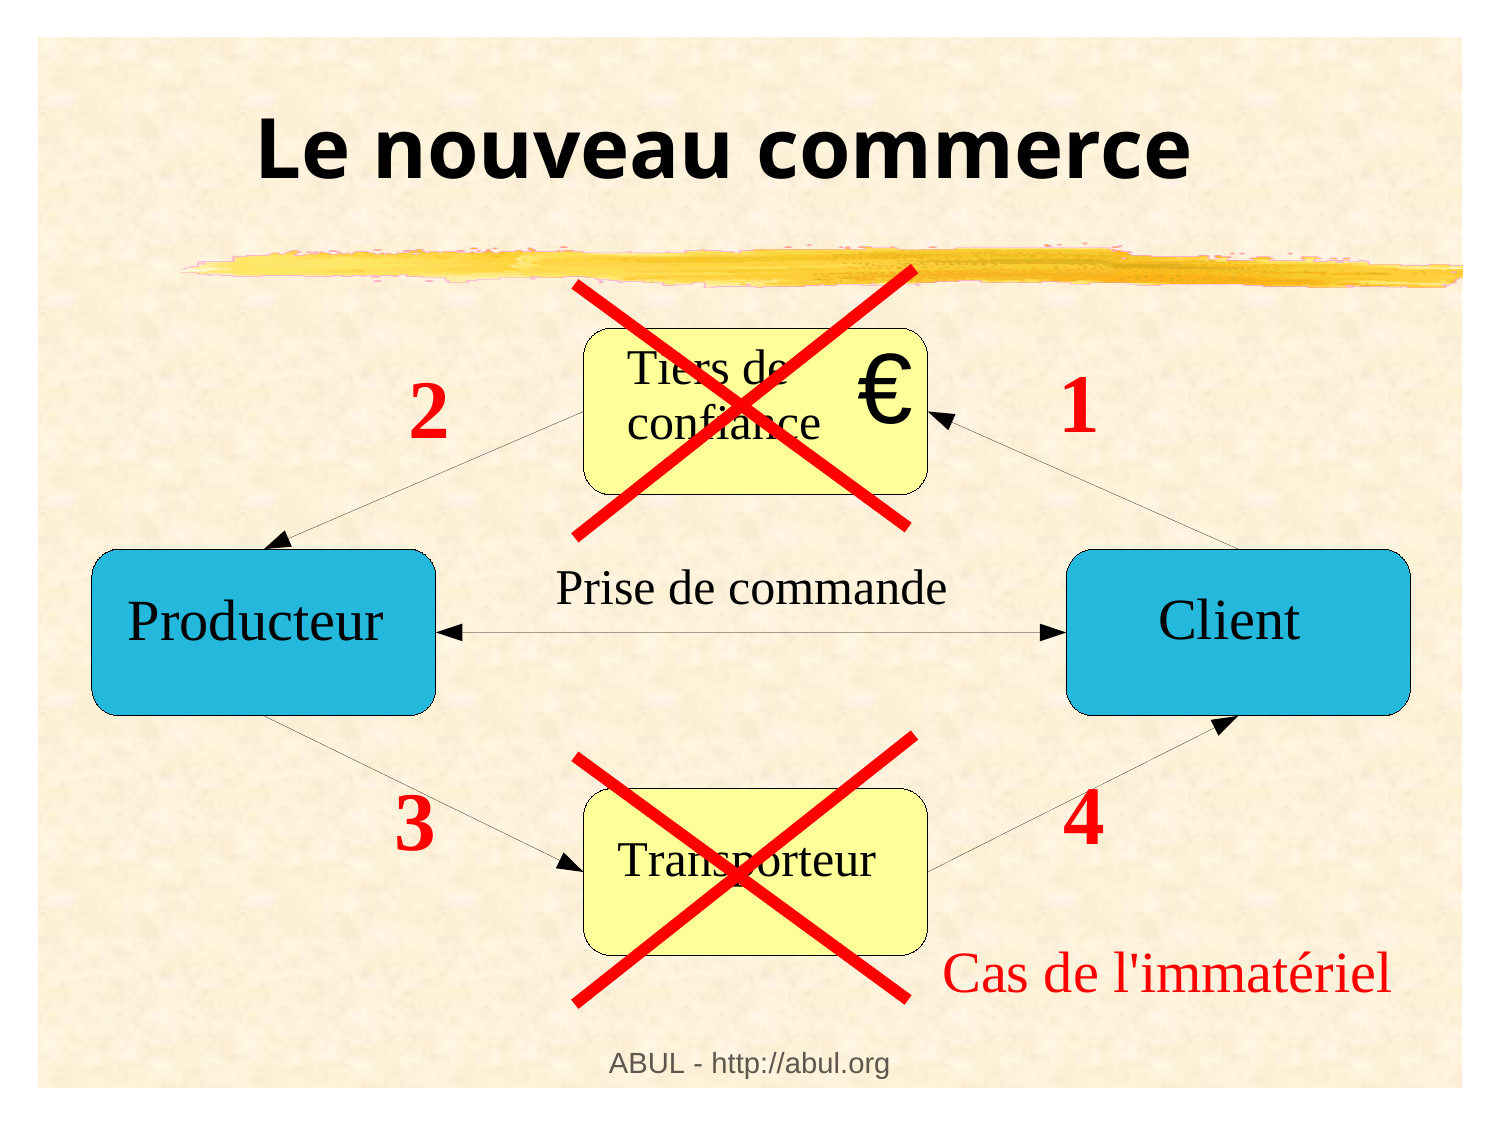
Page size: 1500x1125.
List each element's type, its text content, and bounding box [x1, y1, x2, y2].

text_box [583, 788, 928, 956]
text_box Tiers de confiance [626, 339, 822, 461]
text_box Transporteur [617, 832, 900, 893]
text_box € [857, 333, 945, 458]
text_box [583, 328, 928, 495]
text_box [91, 549, 436, 716]
text_box Prise de commande [555, 559, 994, 621]
text_box 3 [394, 776, 437, 902]
title Le nouveau commerce [254, 39, 1237, 253]
picture [37, 37, 1463, 1088]
text_box 4 [1063, 770, 1106, 896]
text_box Cas de l'immatériel [942, 940, 1441, 1011]
text_box [1066, 549, 1411, 716]
text_box 2 [408, 364, 451, 490]
text_box Client [1158, 587, 1342, 659]
text_box Producteur [127, 588, 426, 669]
text_box 1 [1058, 358, 1101, 484]
